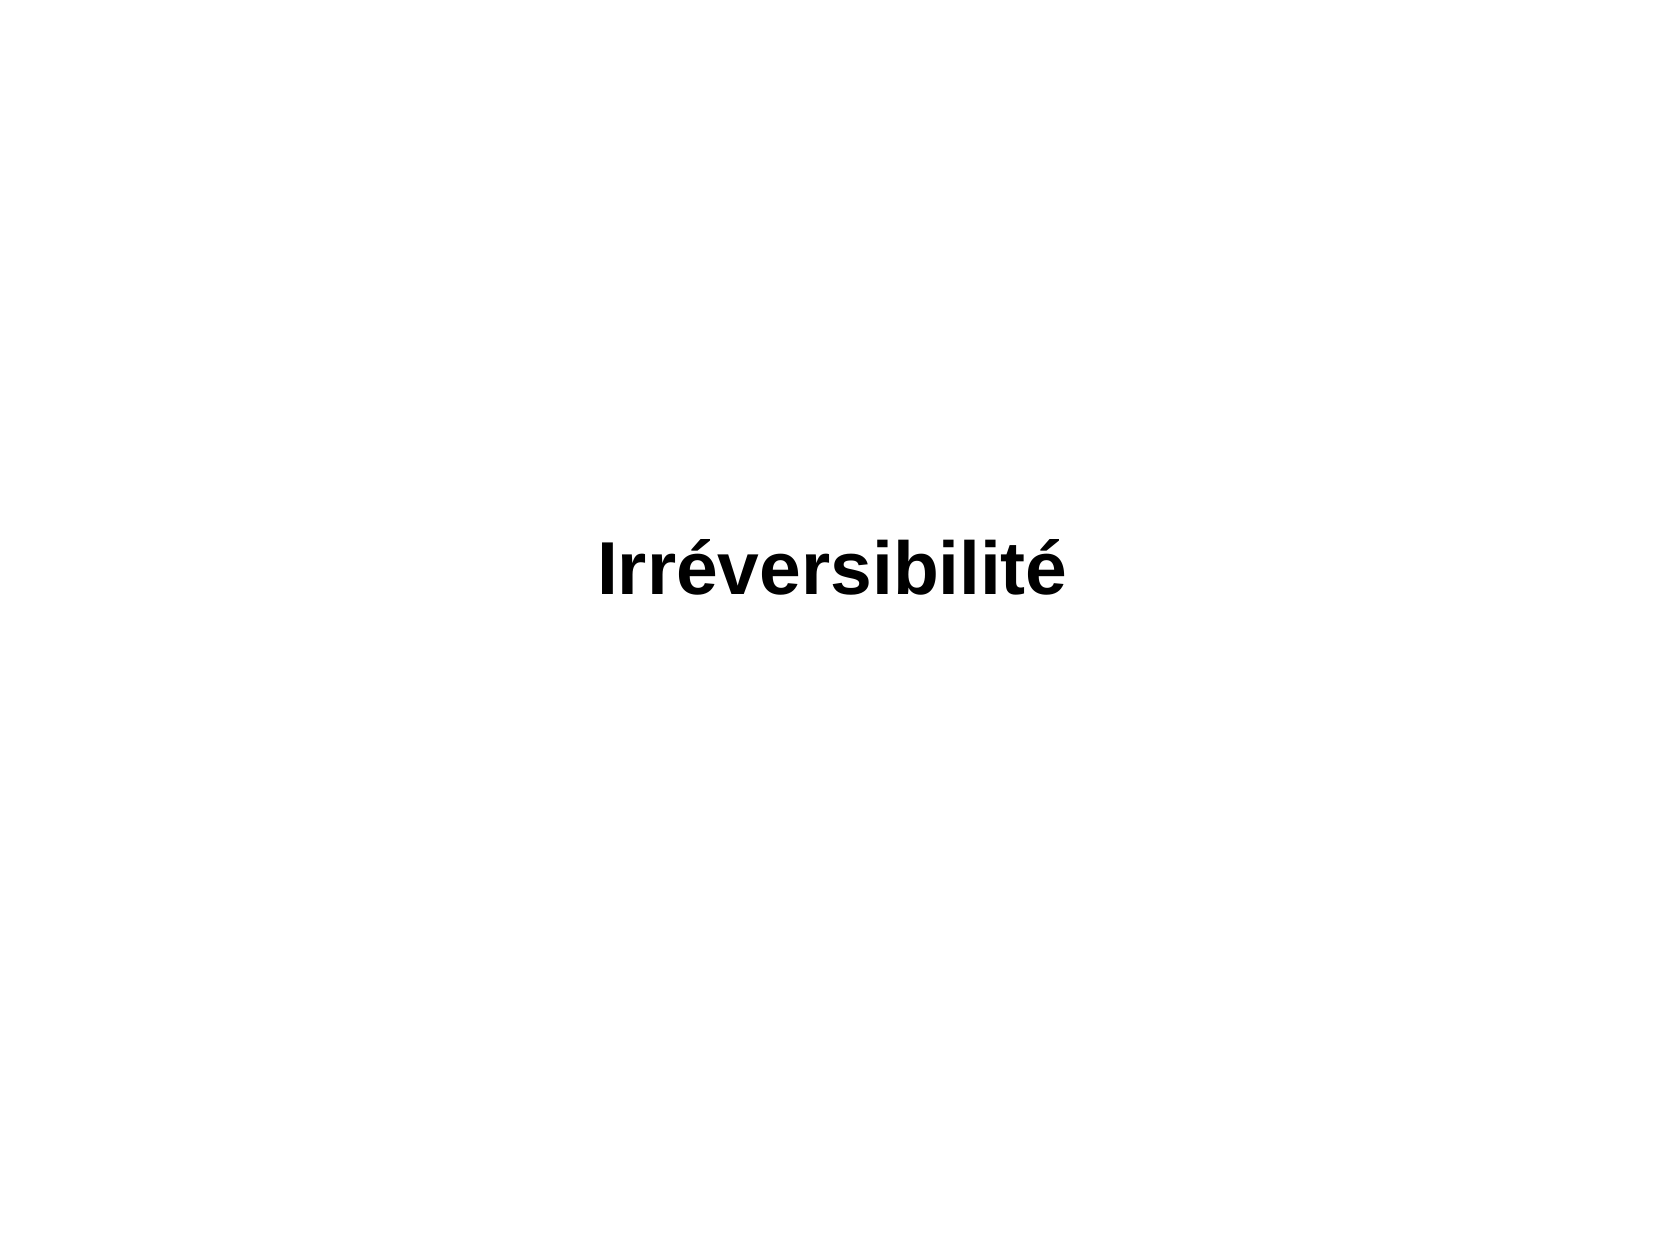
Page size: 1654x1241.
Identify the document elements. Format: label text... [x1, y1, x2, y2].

text_box Irréversibilité [0, 519, 1654, 619]
